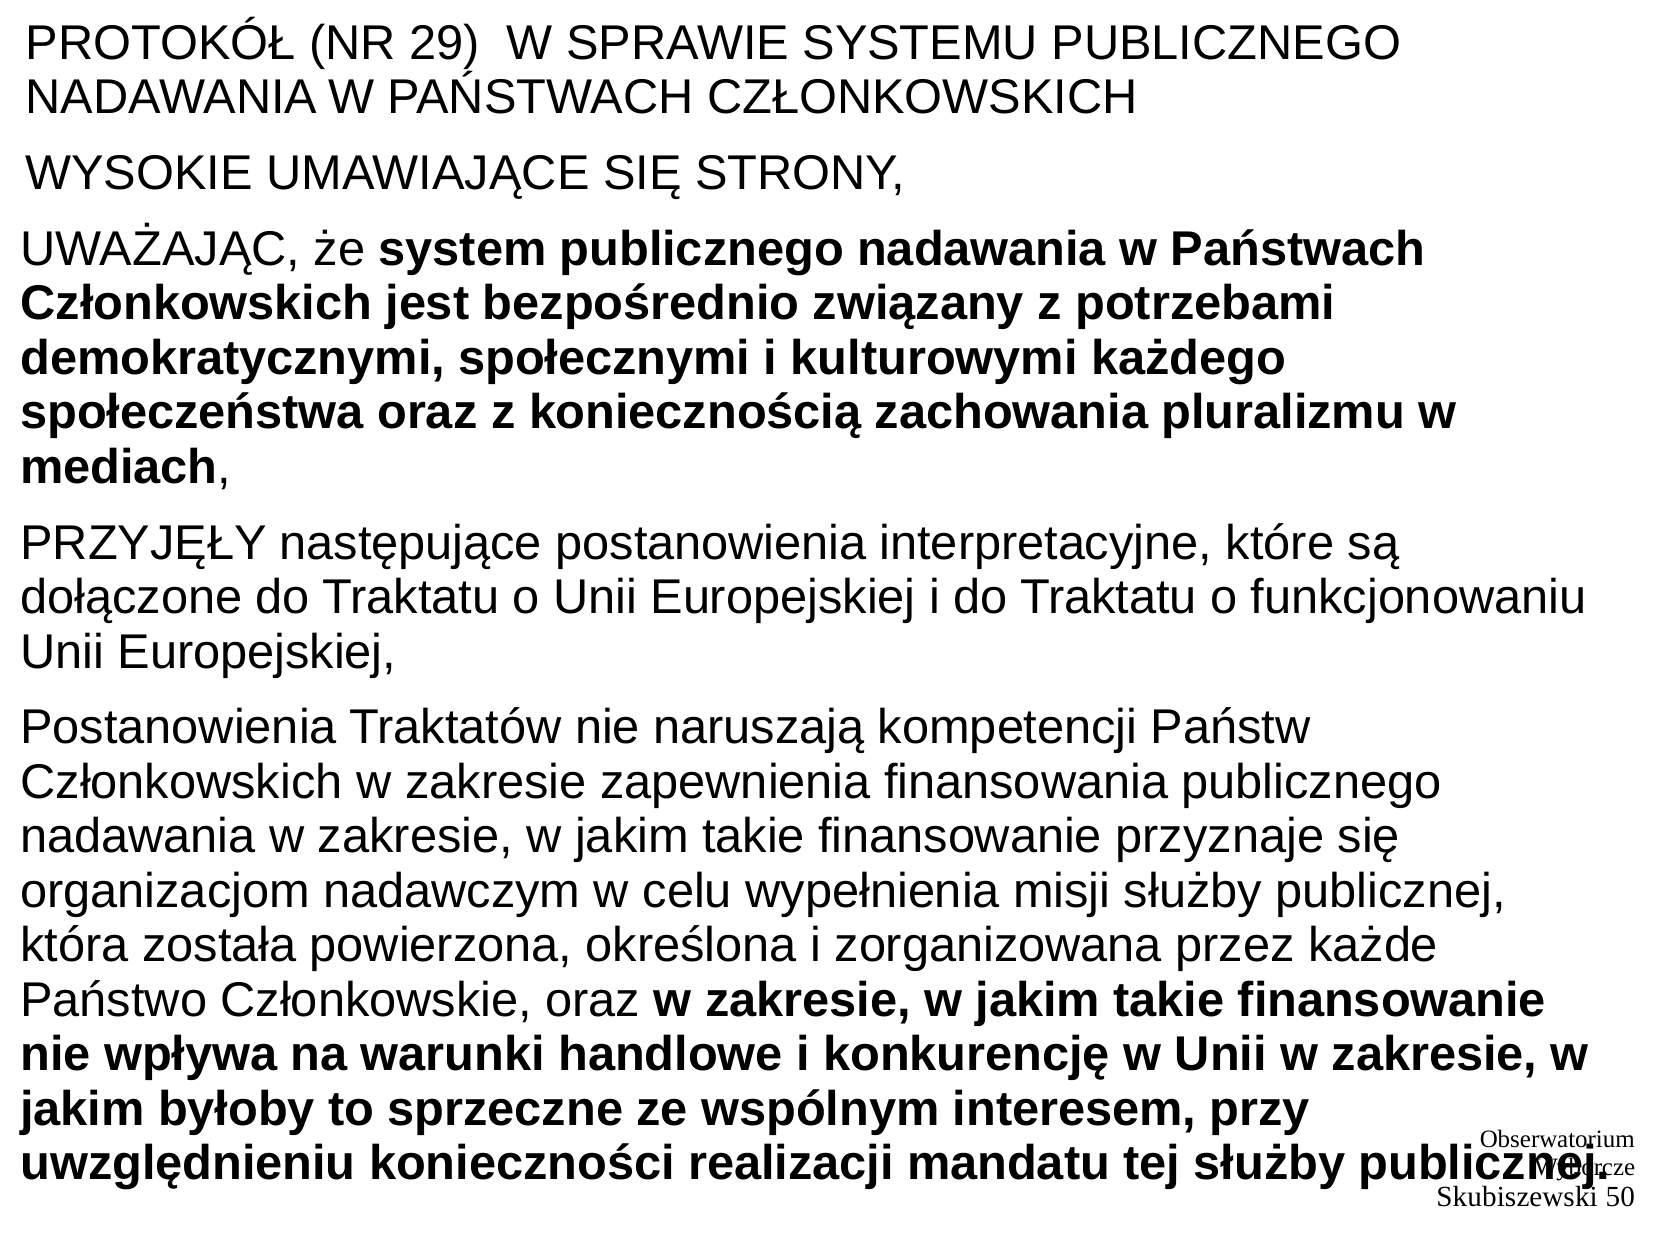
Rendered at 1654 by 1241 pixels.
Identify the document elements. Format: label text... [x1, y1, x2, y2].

list PROTOKÓŁ (NR 29) W SPRAWIE SYSTEMU PUBLICZNEGO NADAWANIA W PAŃSTWACH CZŁONKOWSKICH WYSOKIE UMAWIAJĄCE SIĘ STRONY, UWAŻAJĄC, że system publicznego nadawania w Państwach Członkowskich jest bezpośrednio związany z potrzebami demokratycznymi, społecznymi i kulturowymi każdego społeczeństwa oraz z koniecznością zachowania pluralizmu w mediach, PRZYJĘŁY następujące postanowienia interpretacyjne, które są dołączone do Traktatu o Unii Europejskiej i do Traktatu o funkcjonowaniu Unii Europejskiej, Postanowienia Traktatów nie naruszają kompetencji Państw Członkowskich w zakresie zapewnienia finansowania publicznego nadawania w zakresie, w jakim takie finansowanie przyznaje się organizacjom nadawczym w celu wypełnienia misji służby publicznej, która została powierzona, określona i zorganizowana przez każde Państwo Członkowskie, oraz w zakresie, w jakim takie finansowanie nie wpływa na warunki handlowe i konkurencję w Unii w zakresie, w jakim byłoby to sprzeczne ze wspólnym interesem, przy uwzględnieniu konieczności realizacji mandatu tej służby publicznej. [15, 15, 1621, 1216]
